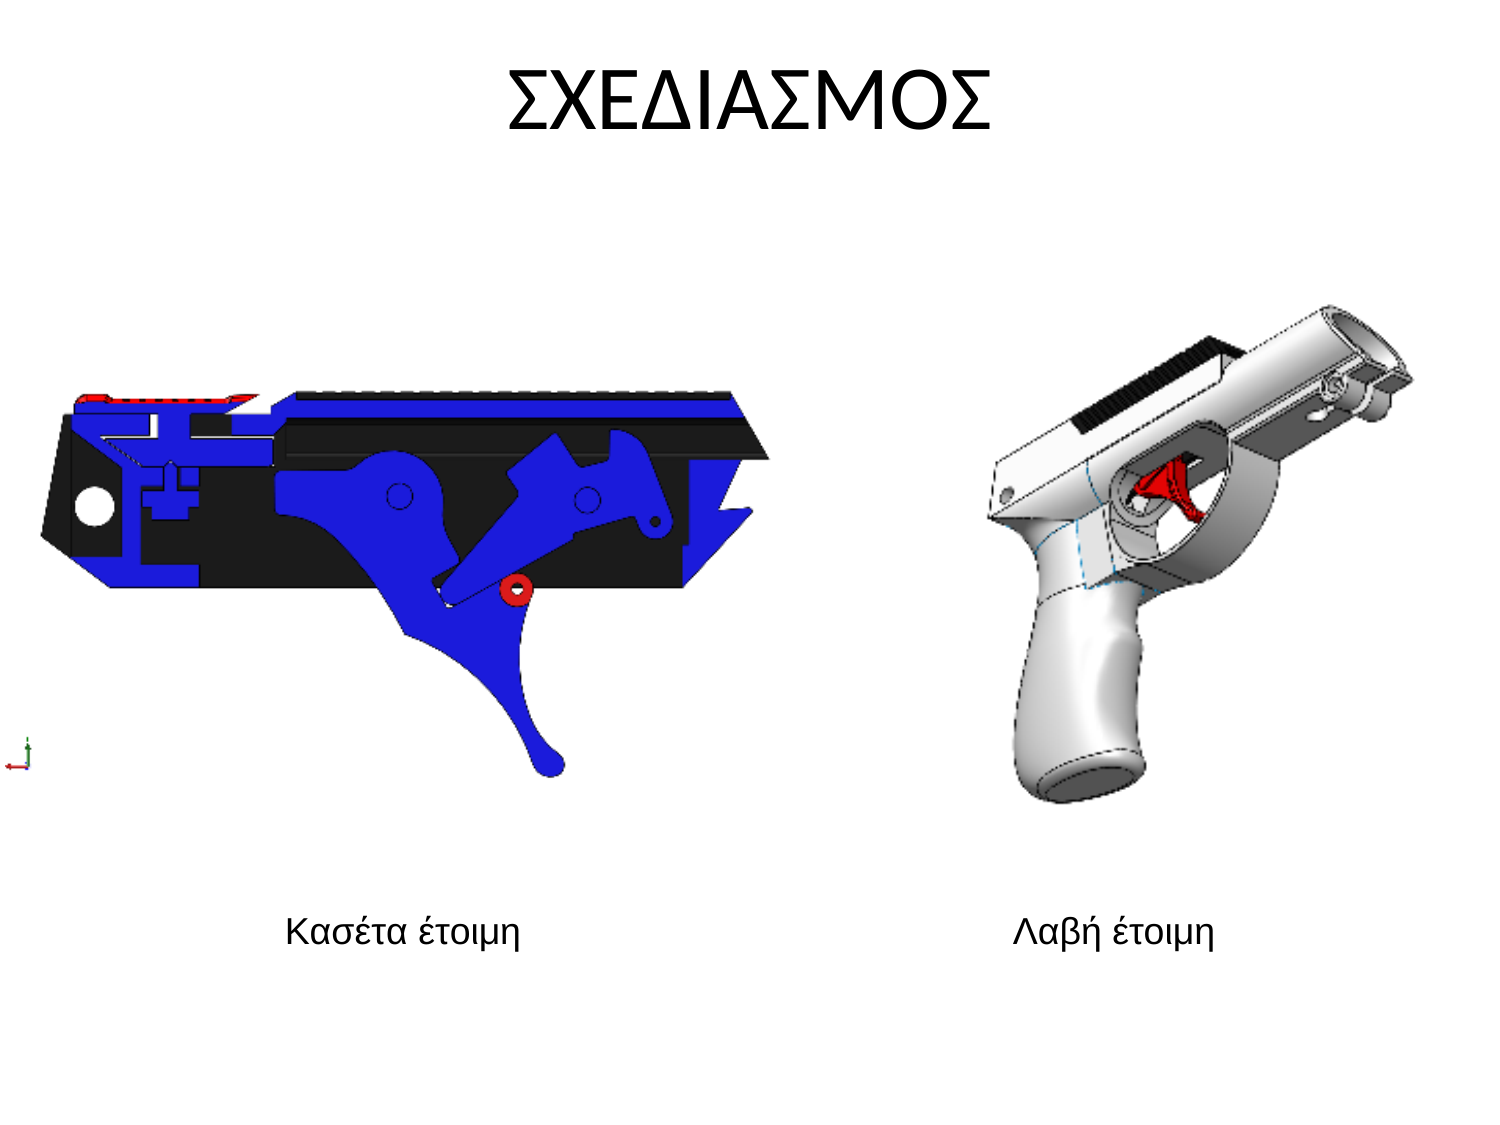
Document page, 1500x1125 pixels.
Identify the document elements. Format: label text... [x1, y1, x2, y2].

text_box Κασέτα έτοιμη [270, 900, 586, 960]
text_box Λαβή έτοιμη [998, 900, 1299, 960]
title ΣΧΕΔΙΑΣΜΟΣ [75, 29, 1426, 156]
picture [5, 374, 819, 790]
picture [959, 299, 1454, 826]
